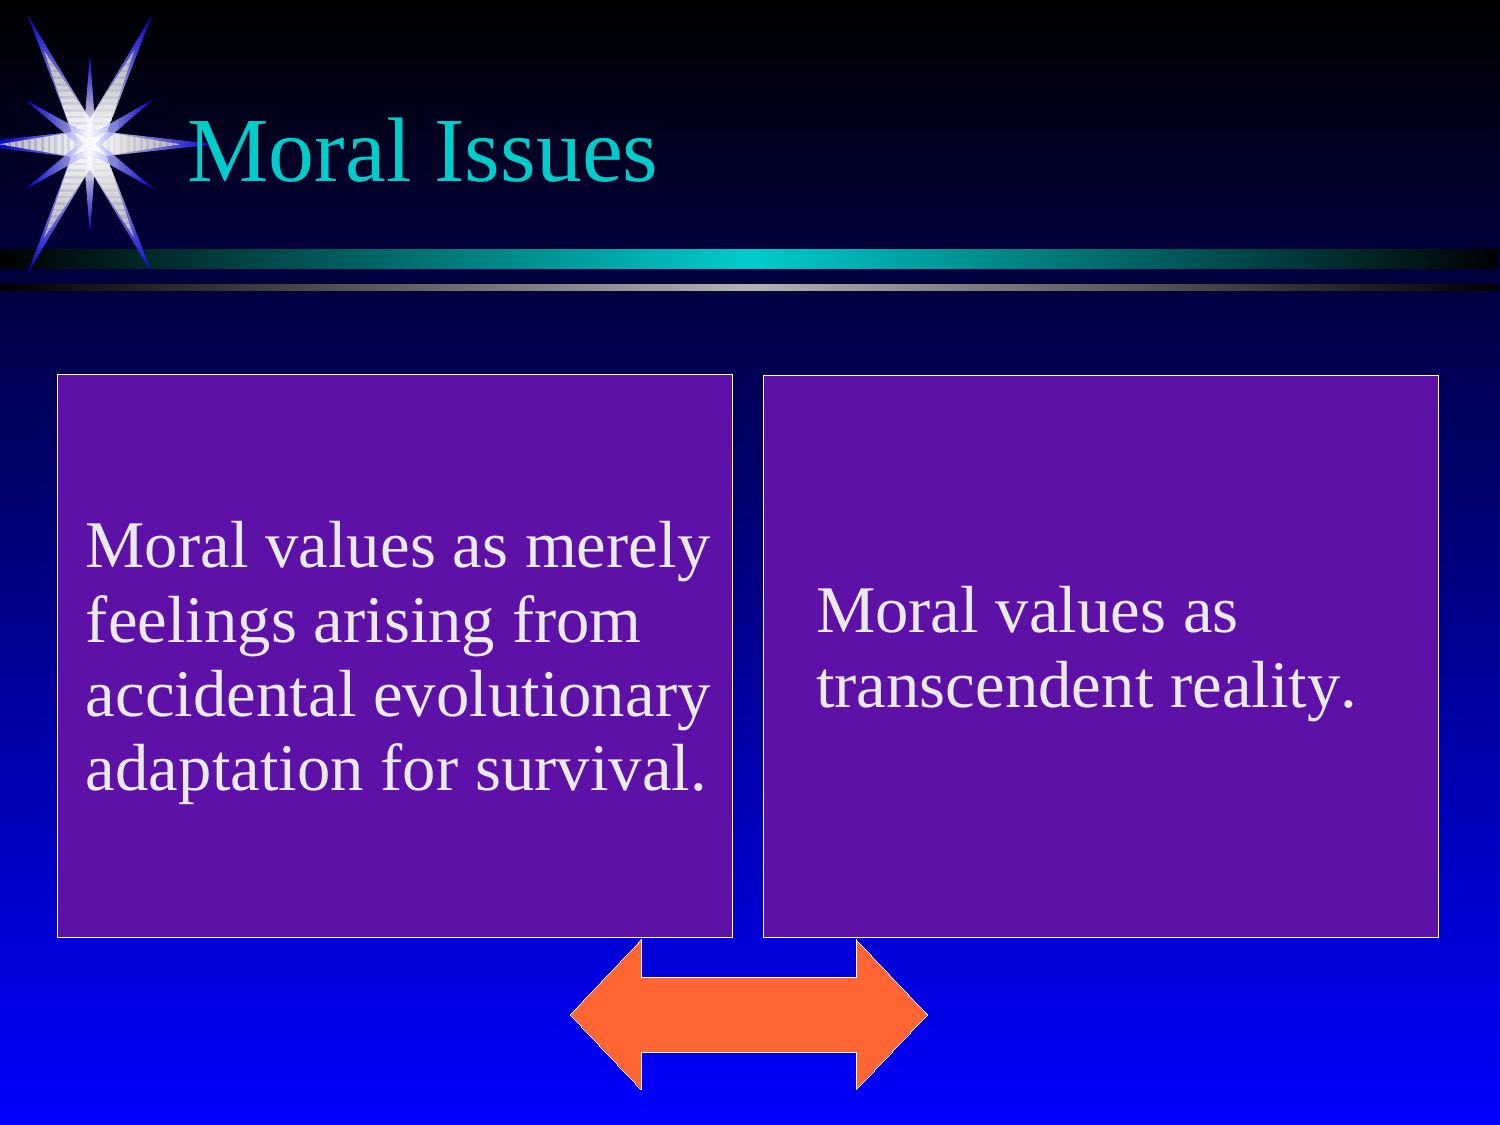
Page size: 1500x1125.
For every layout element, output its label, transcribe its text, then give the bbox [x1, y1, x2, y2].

text_box [57, 374, 733, 938]
text_box [570, 939, 928, 1090]
text_box [763, 375, 1439, 938]
title Moral Issues [187, 56, 1463, 244]
text_box Moral values as transcendent reality. [801, 566, 1374, 730]
text_box Moral values as merely feelings arising from accidental evolutionary adaptation for survival. [71, 501, 747, 813]
